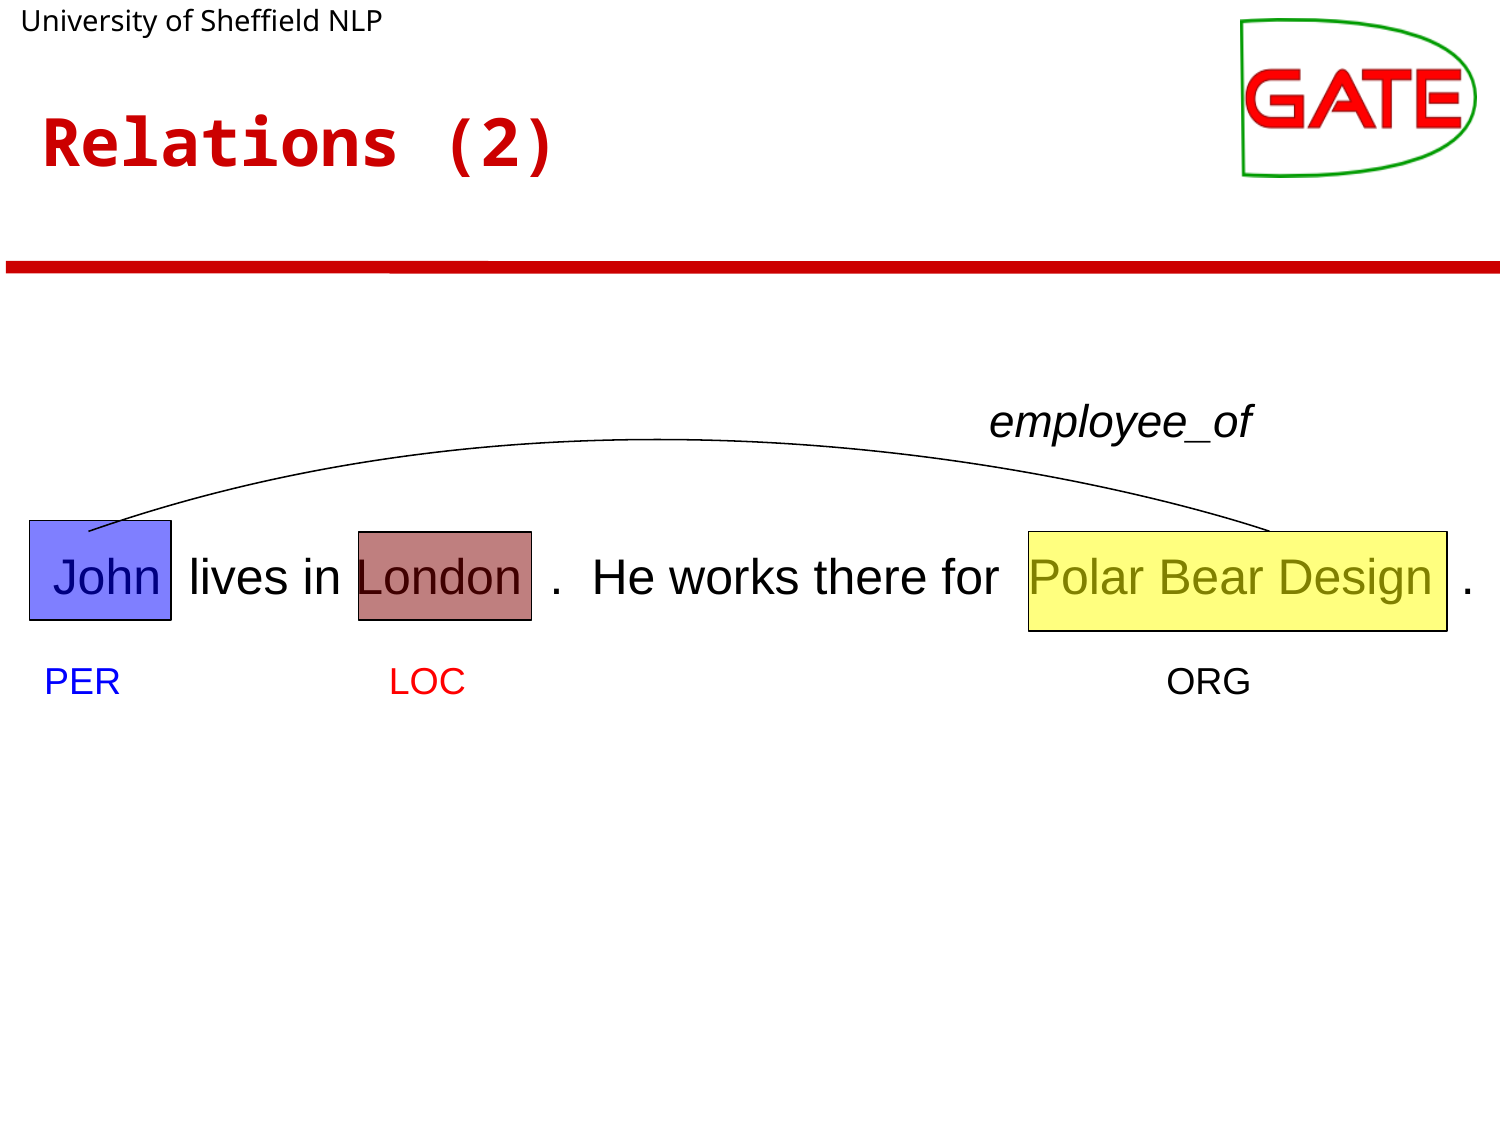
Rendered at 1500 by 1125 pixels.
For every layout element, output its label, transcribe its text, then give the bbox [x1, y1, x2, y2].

text_box [1028, 531, 1447, 632]
title Relations (2) [41, 45, 1384, 240]
text_box [358, 532, 532, 621]
text_box [29, 520, 172, 621]
text_box employee_of [974, 383, 1267, 454]
text_box John lives in London . He works there for Polar Bear Design . [38, 537, 1500, 672]
text_box ORG [1151, 649, 1290, 722]
text_box PER [29, 649, 153, 798]
text_box LOC [374, 649, 503, 730]
picture [1240, 18, 1477, 178]
